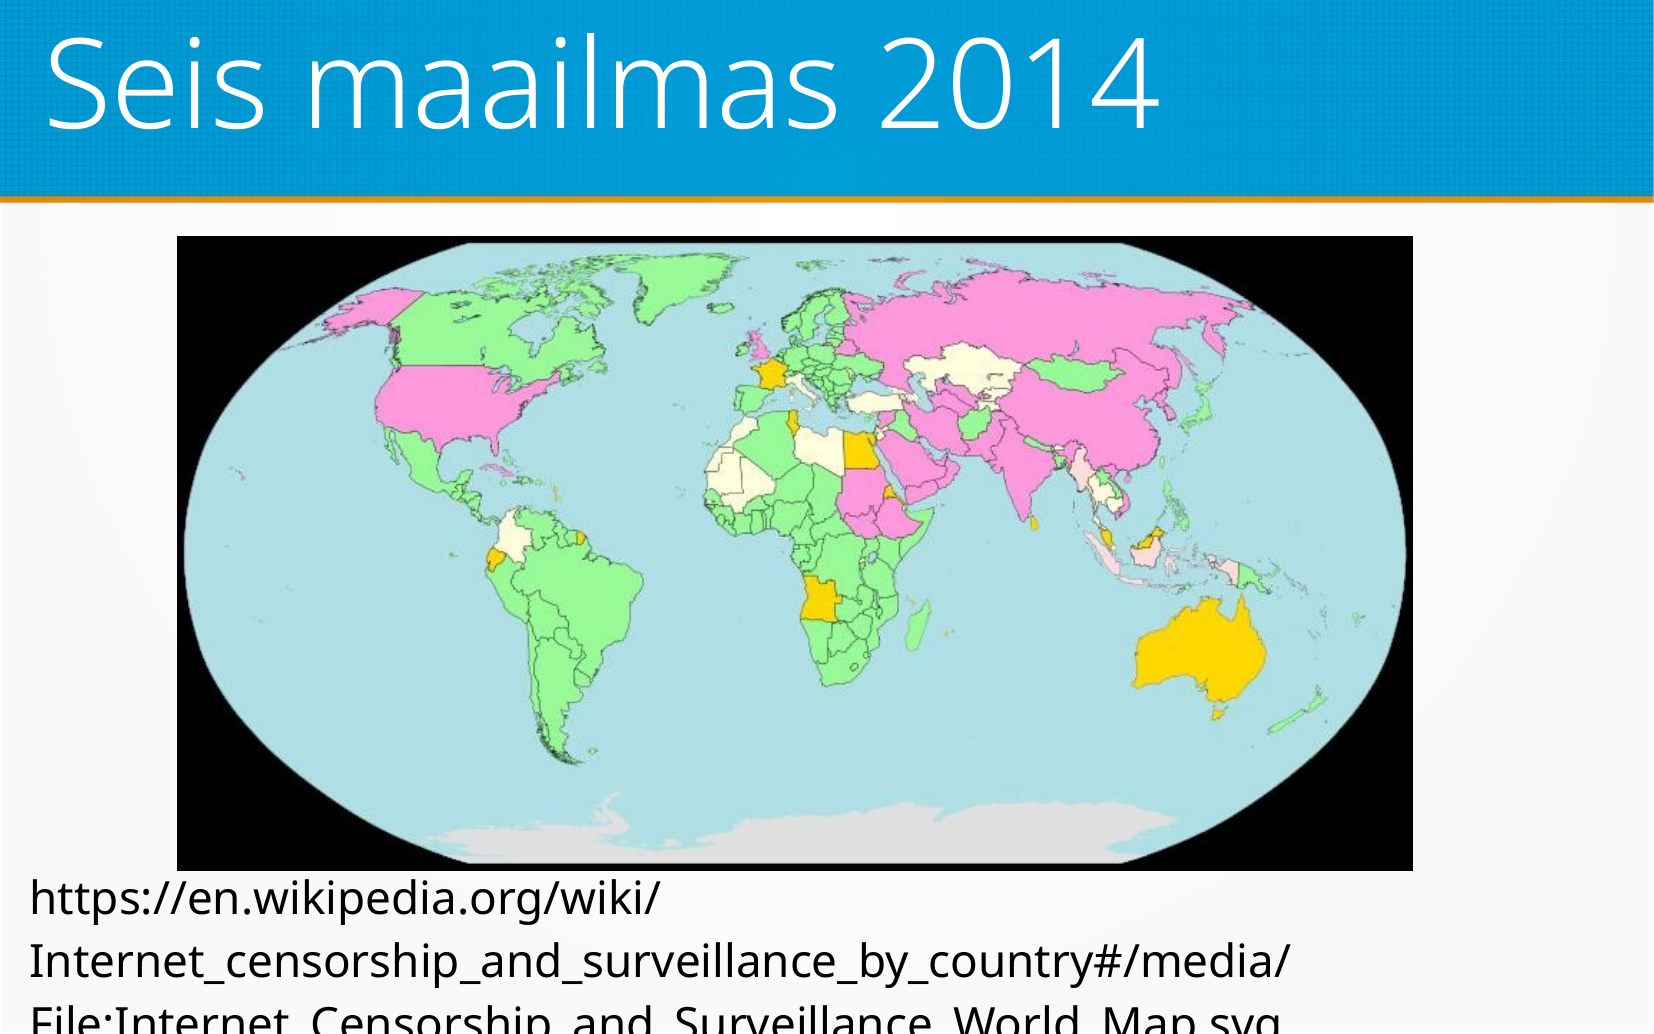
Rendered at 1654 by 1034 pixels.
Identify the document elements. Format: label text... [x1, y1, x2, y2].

title Seis maailmas 2014 [43, 0, 1619, 166]
text_box https://en.wikipedia.org/wiki/Internet_censorship_and_surveillance_by_country#/media/File:Internet_Censorship_and_Surveillance_World_Map.svg [23, 873, 1477, 1034]
picture [0, 195, 1654, 1034]
